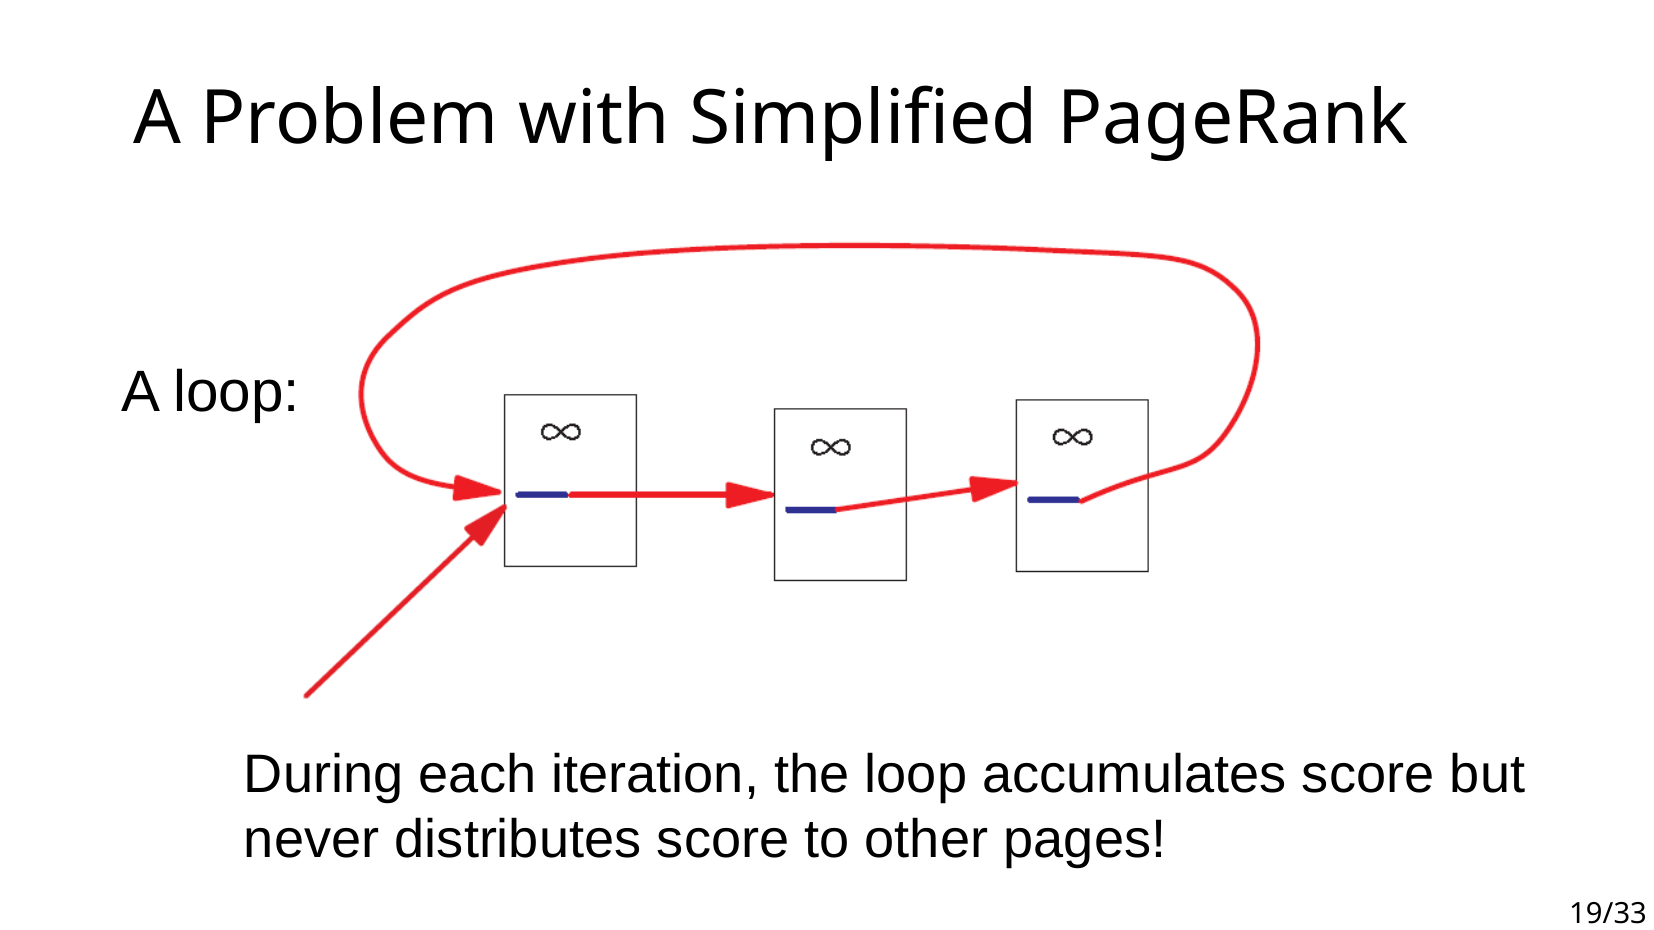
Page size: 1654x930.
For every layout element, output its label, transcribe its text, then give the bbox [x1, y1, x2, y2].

title A Problem with Simplified PageRank [82, 1, 1571, 225]
text_box During each iteration, the loop accumulates score but never distributes score to other pages! [229, 730, 1622, 876]
text_box A loop: [106, 345, 316, 432]
picture [261, 206, 1282, 717]
